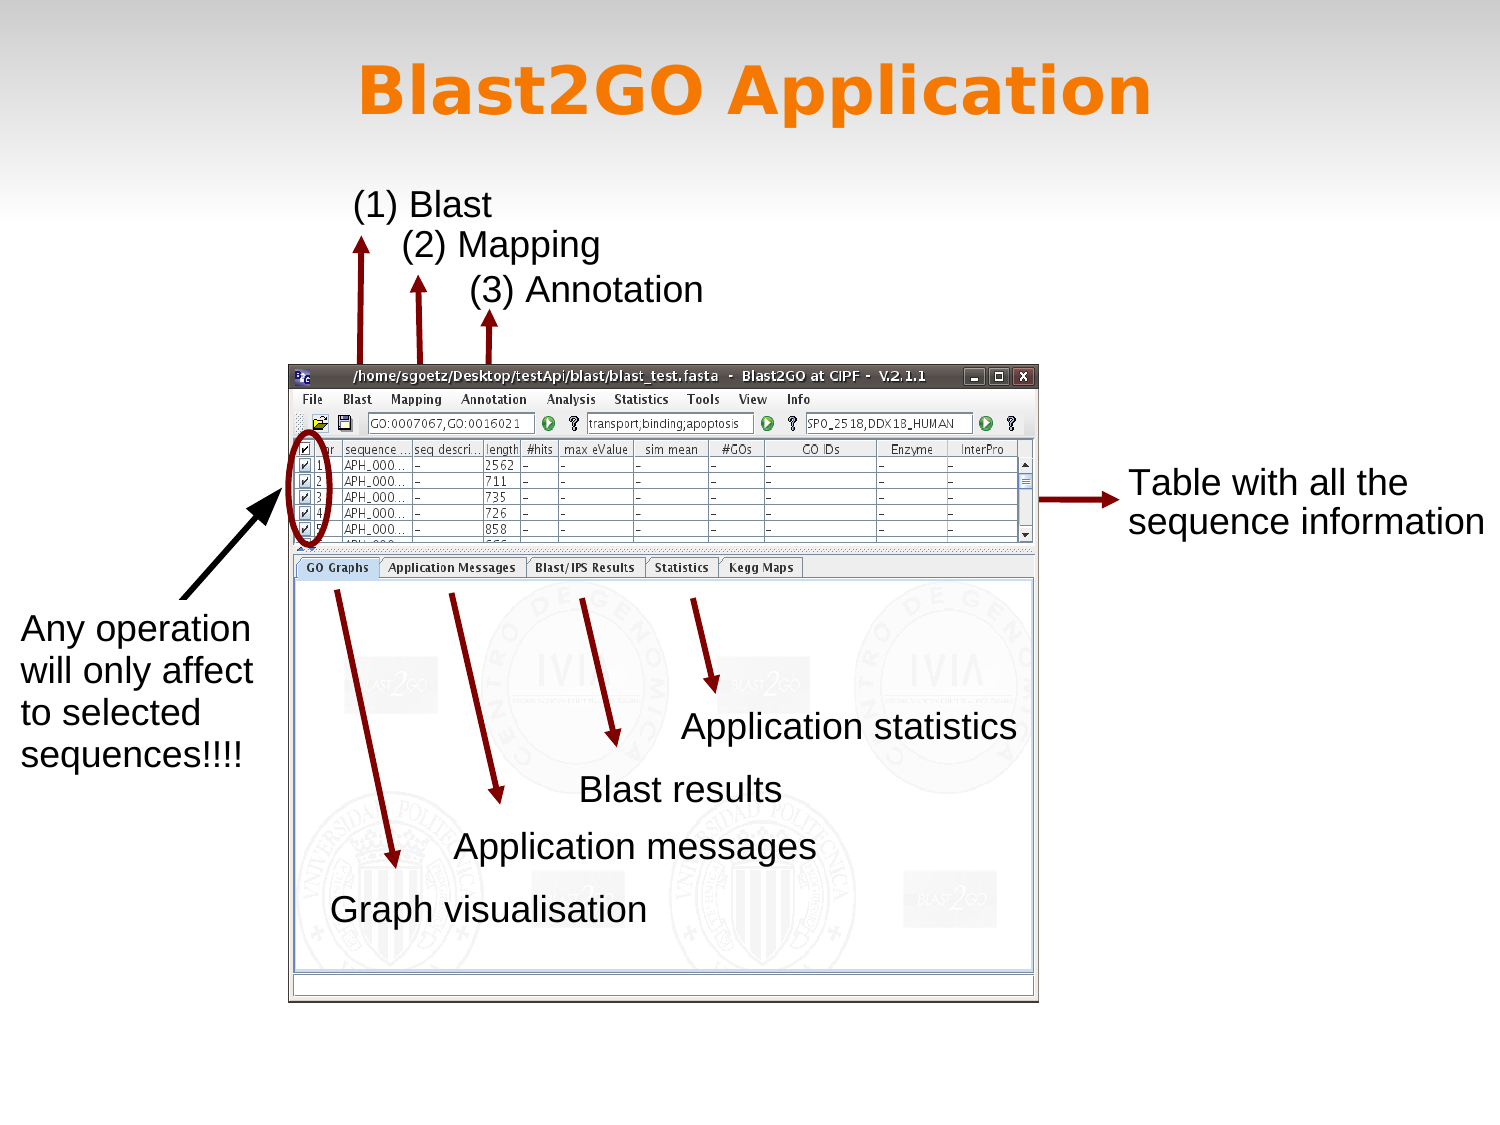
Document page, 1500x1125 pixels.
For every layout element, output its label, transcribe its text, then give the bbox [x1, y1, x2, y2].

text_box Table with all the sequence information [1113, 456, 1500, 598]
picture [292, 436, 326, 541]
text_box Blast results [563, 764, 1034, 821]
picture [288, 364, 1039, 1003]
text_box (3) Annotation [454, 263, 792, 321]
text_box Graph visualisation [315, 883, 786, 941]
text_box (1) Blast [337, 179, 529, 236]
text_box (2) Mapping [386, 218, 617, 276]
text_box Application statistics [666, 700, 1137, 758]
text_box Application messages [438, 820, 909, 878]
text_box Any operation will only affect to selected sequences!!!! [5, 600, 280, 783]
title Blast2GO Application [88, 0, 1423, 192]
